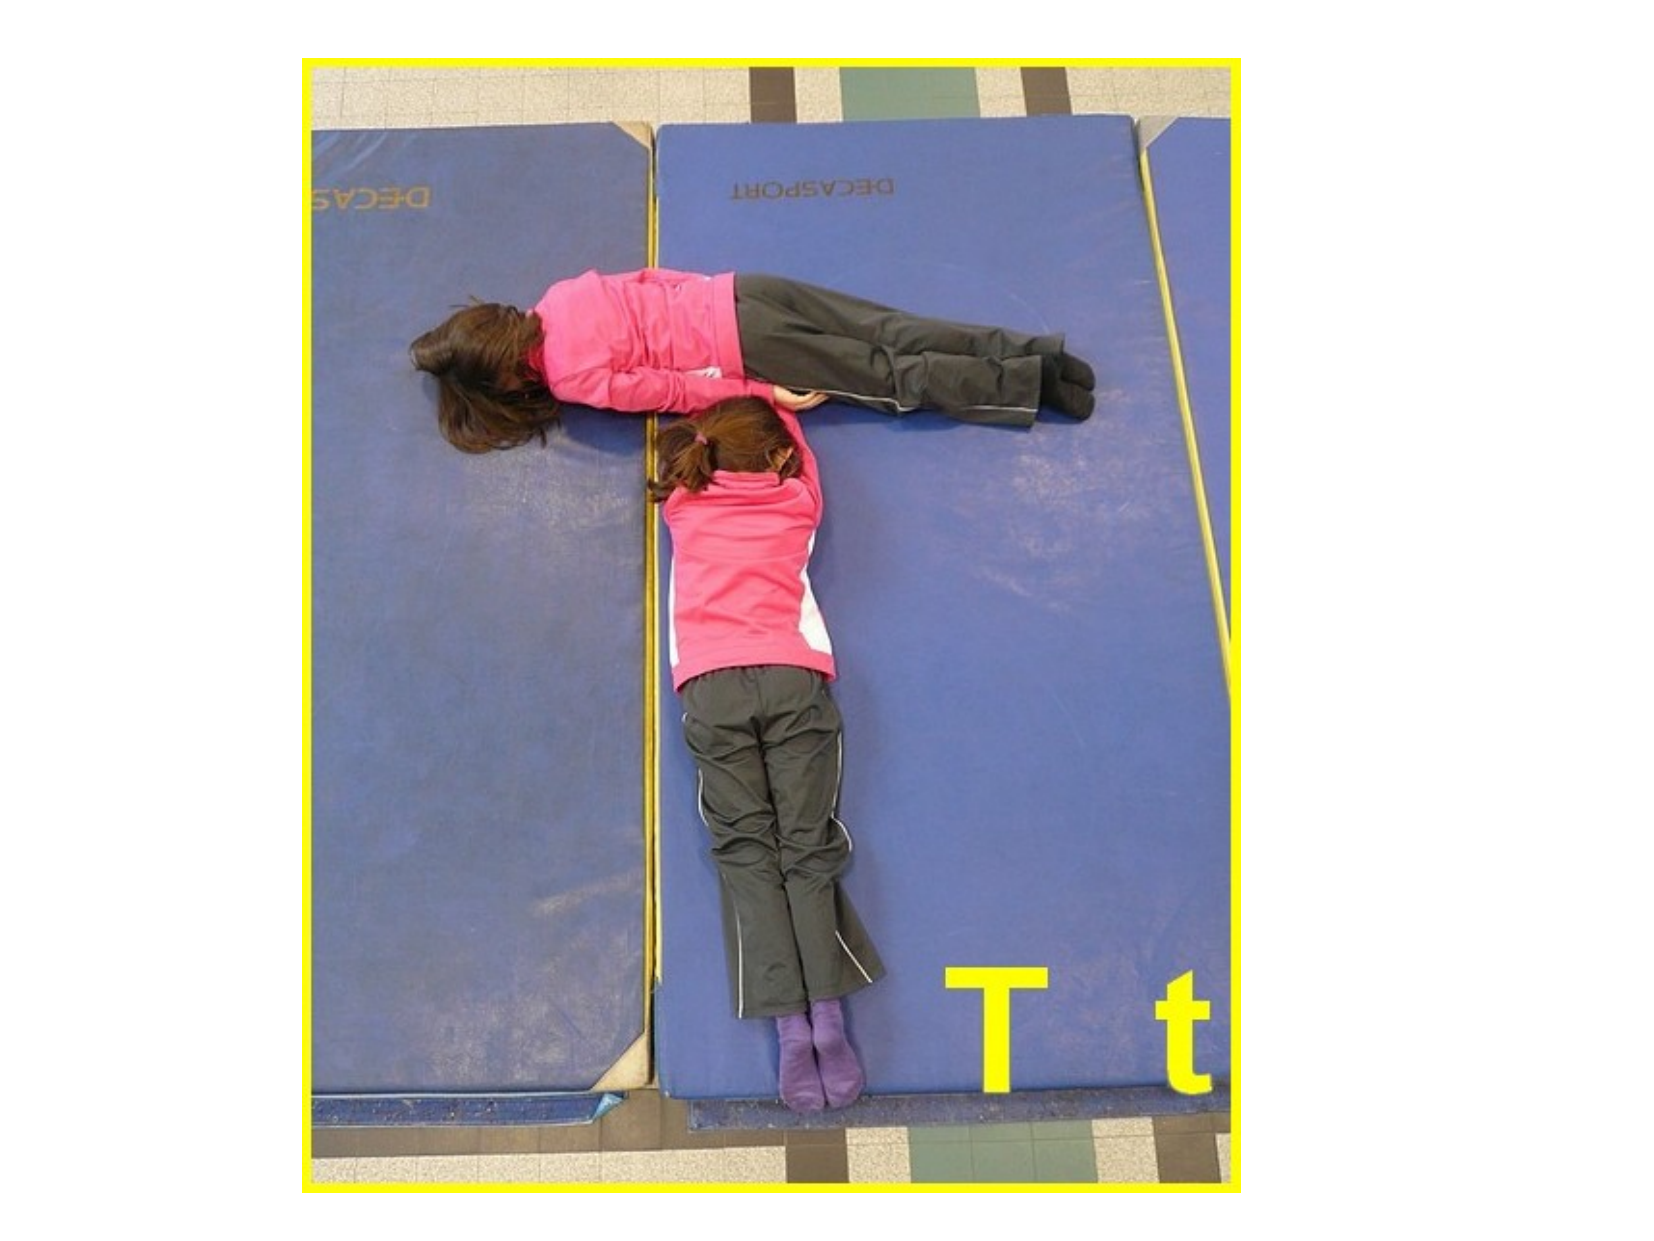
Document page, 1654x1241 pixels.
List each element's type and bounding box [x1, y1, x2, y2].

picture [302, 58, 1241, 1193]
